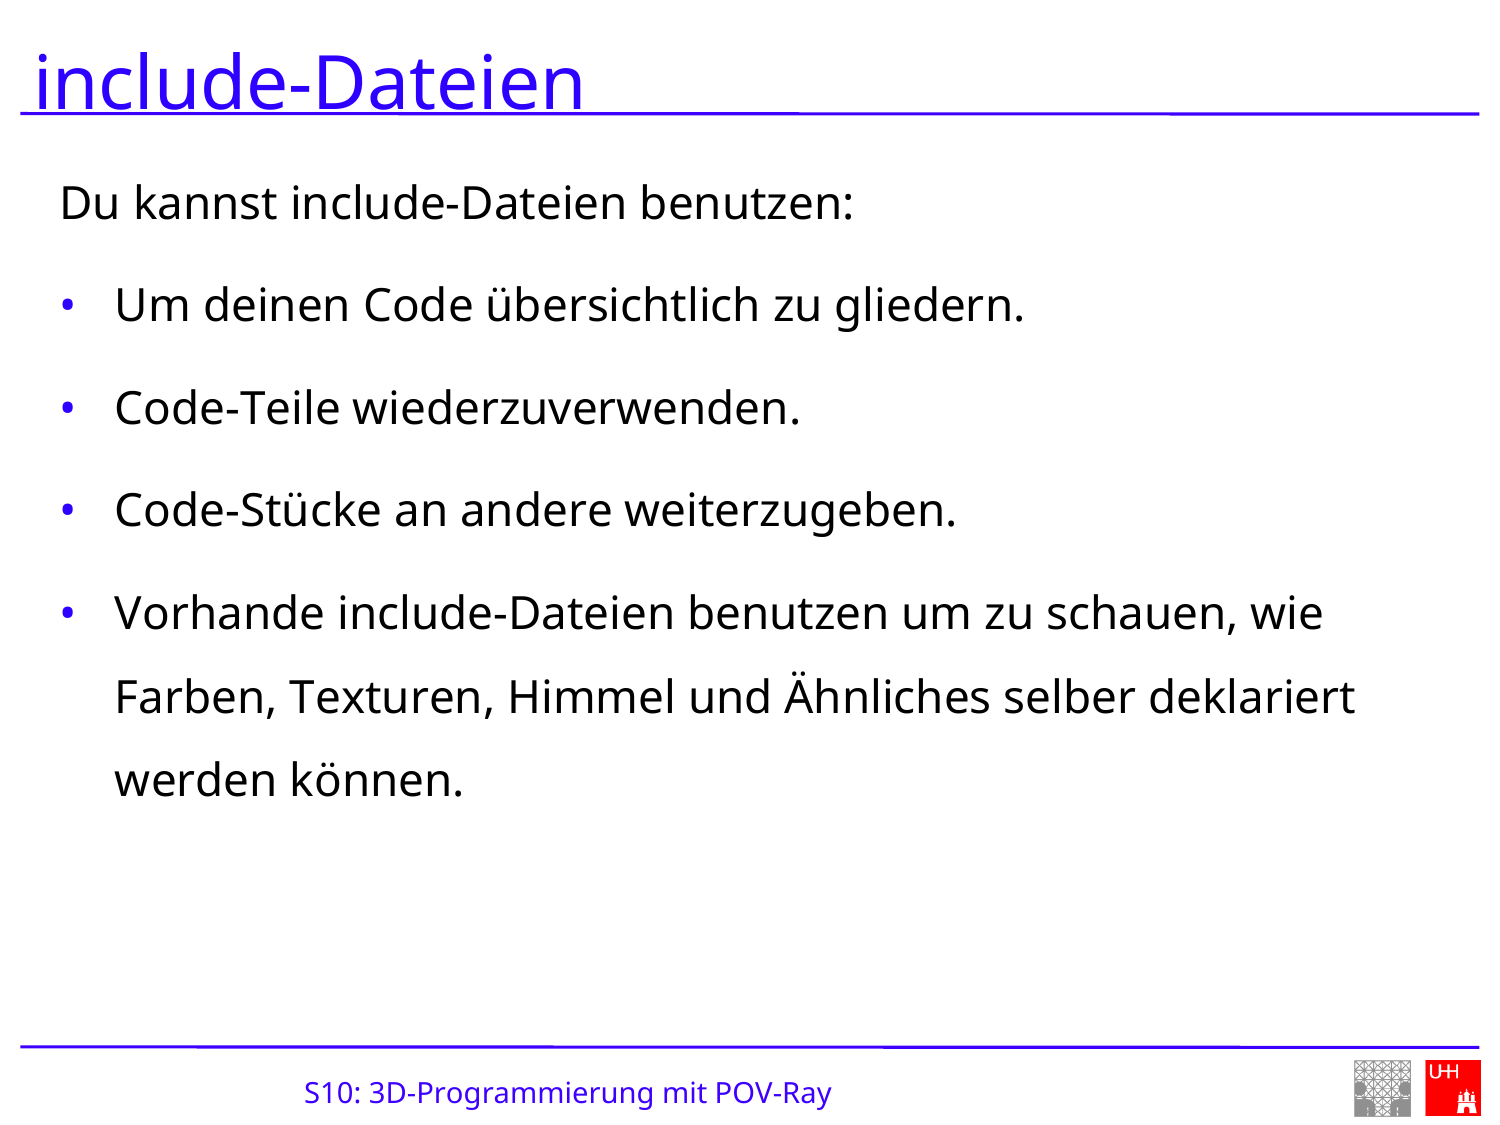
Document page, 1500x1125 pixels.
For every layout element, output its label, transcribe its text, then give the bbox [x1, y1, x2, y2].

list Du kannst include-Dateien benutzen: Um deinen Code übersichtlich zu gliedern. Code-Teile wiederzuverwenden. Code-Stücke an andere weiterzugeben. Vorhande include-Dateien benutzen um zu schauen, wie Farben, Texturen, Himmel und Ähnliches selber deklariert werden können. [52, 148, 1471, 1031]
picture [1352, 1058, 1414, 1119]
picture [1422, 1058, 1483, 1119]
title include-Dateien [29, 0, 1151, 184]
